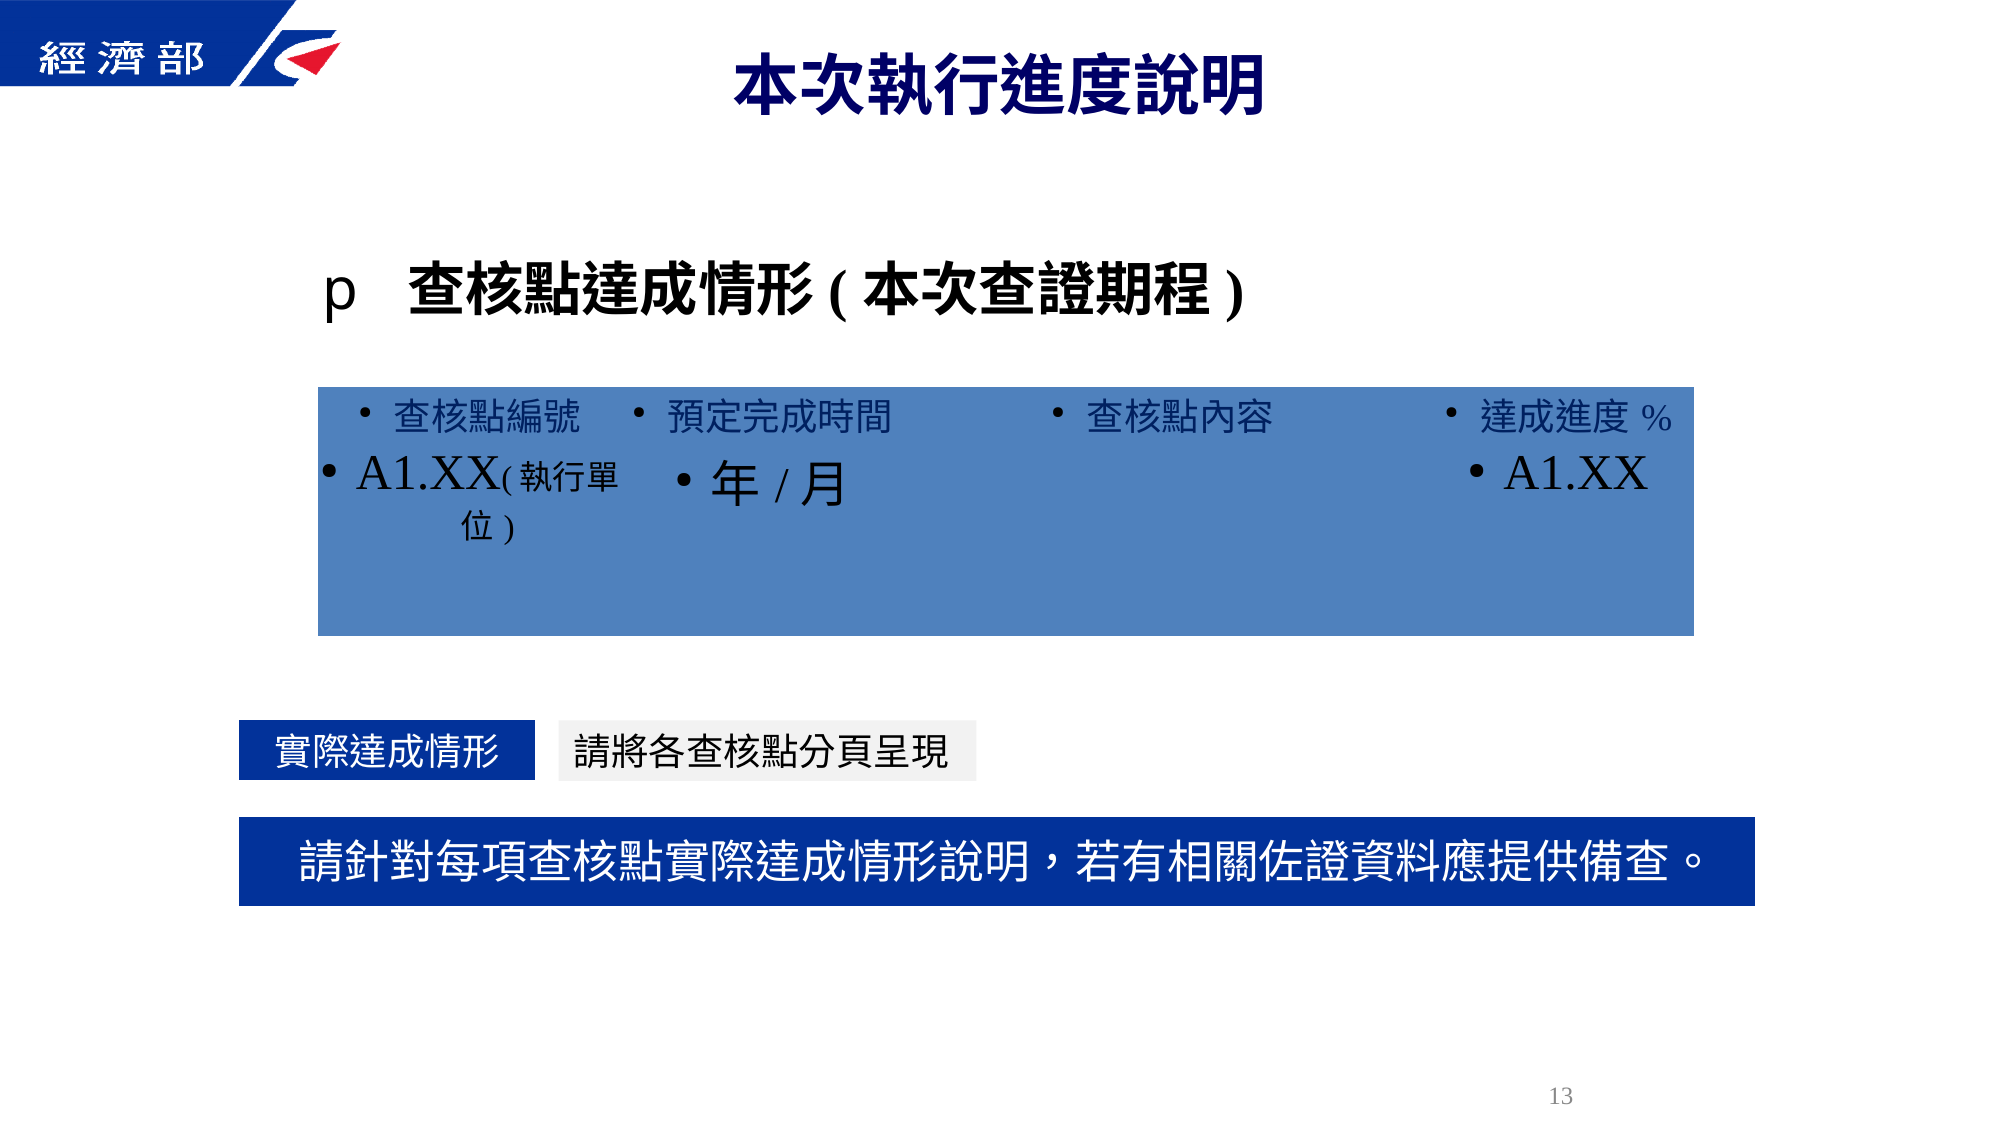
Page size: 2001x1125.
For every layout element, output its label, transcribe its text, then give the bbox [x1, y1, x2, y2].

text_box 請針對每項查核點實際達成情形說明，若有相關佐證資料應提供備查。 [228, 811, 1787, 895]
table_cell A1.XX [1423, 445, 1694, 636]
table_header 查核點編號 [318, 387, 622, 445]
table_cell A1.XX(執行單位) [318, 445, 622, 636]
table_cell [903, 445, 1423, 636]
text_box 請將各查核點分頁呈現 [558, 720, 977, 781]
title 本次執行進度說明 [99, 23, 1900, 143]
text_box [239, 895, 1755, 906]
text_box 12 [1533, 1065, 2000, 1125]
text_box 實際達成情形 [239, 720, 535, 780]
list 查核點達成情形(本次查證期程) [307, 245, 1690, 334]
table_header 達成進度% [1423, 387, 1694, 445]
table_cell 年/月 [622, 445, 903, 636]
table_header 查核點內容 [903, 387, 1423, 445]
table_header 預定完成時間 [622, 387, 903, 445]
